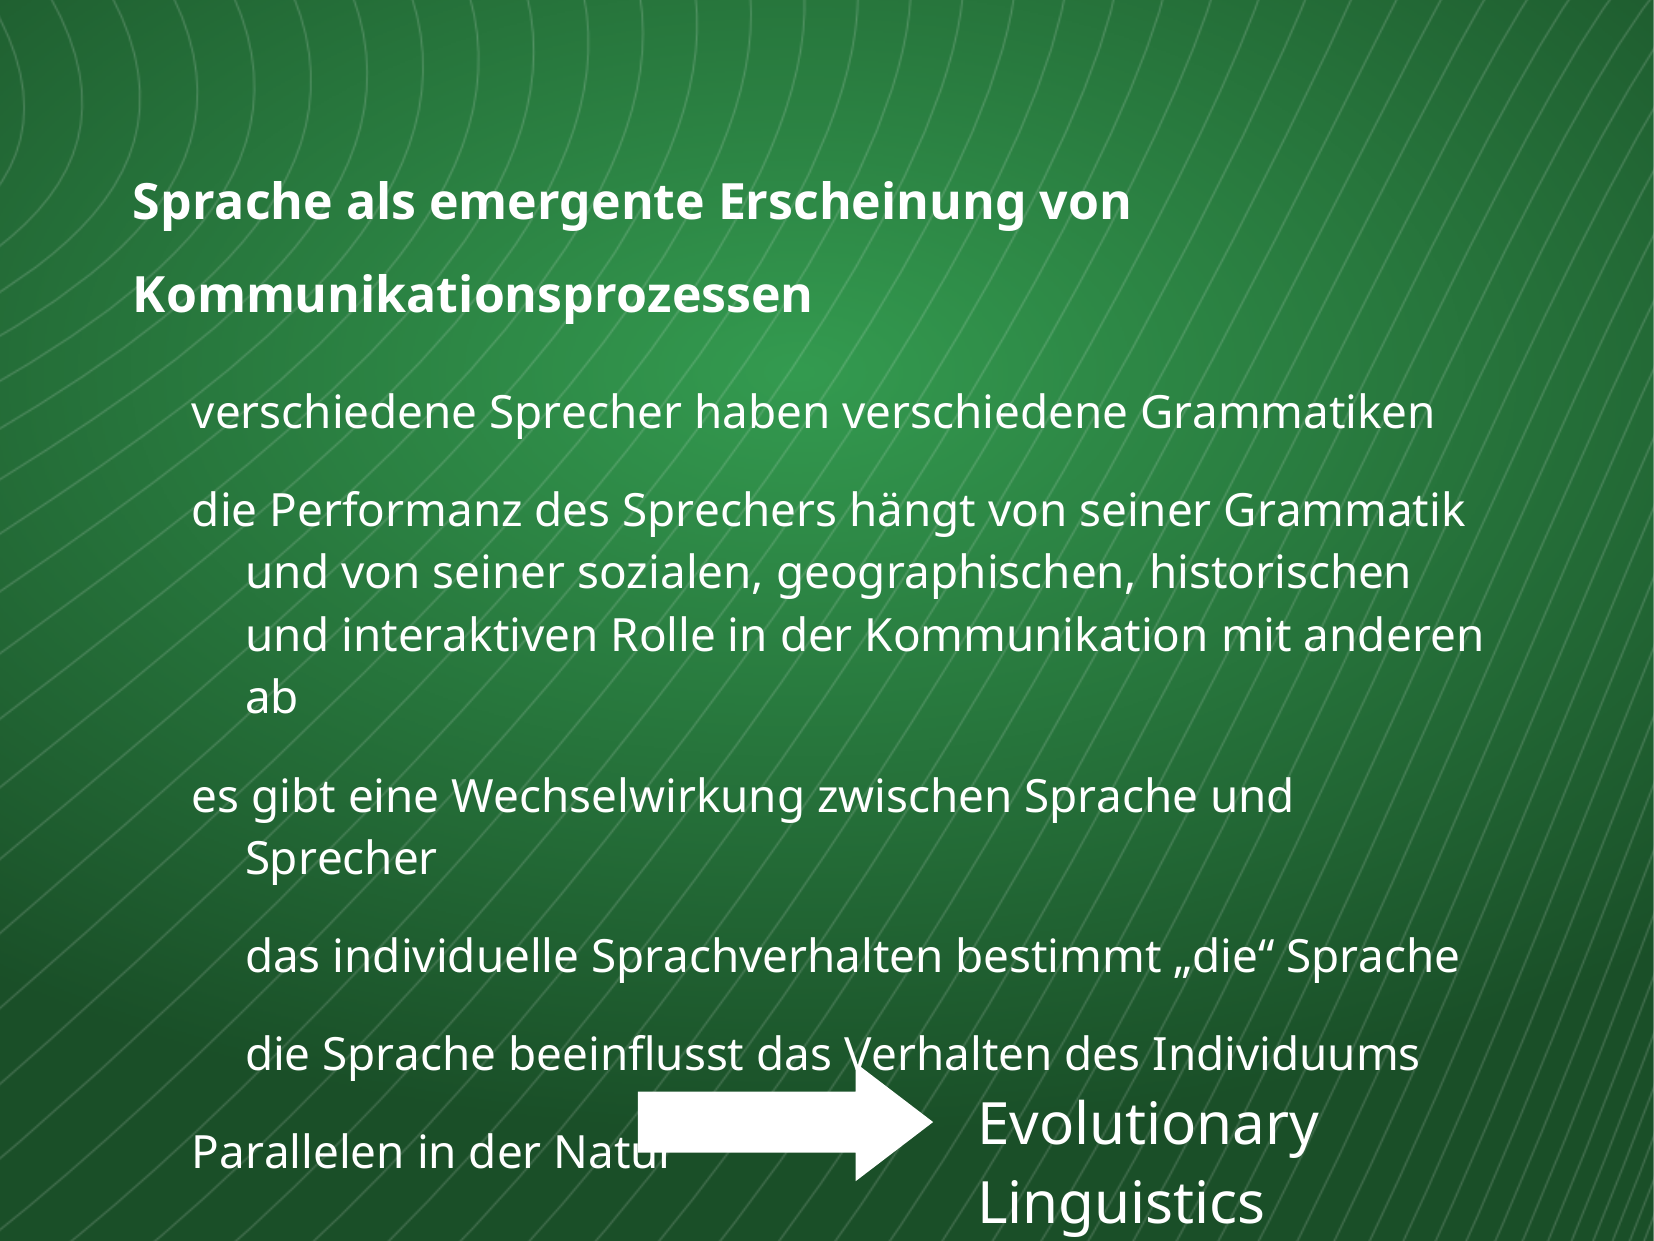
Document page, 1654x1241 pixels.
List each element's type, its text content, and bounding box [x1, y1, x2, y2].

text_box verschiedene Sprecher haben verschiedene Grammatiken die Performanz des Sprechers hängt von seiner Grammatik und von seiner sozialen, geographischen, historischen und interaktiven Rolle in der Kommunikation mit anderen ab es gibt eine Wechselwirkung zwischen Sprache und Sprecher das individuelle Sprachverhalten bestimmt „die“ Sprache die Sprache beeinflusst das Verhalten des Individuums Parallelen in der Natur [177, 372, 1506, 1020]
text_box [637, 1062, 934, 1182]
text_box Evolutionary Linguistics [962, 1074, 1625, 1163]
picture [0, 0, 1654, 1241]
text_box Sprache als emergente Erscheinung von Kommunikationsprozessen [118, 158, 1094, 324]
